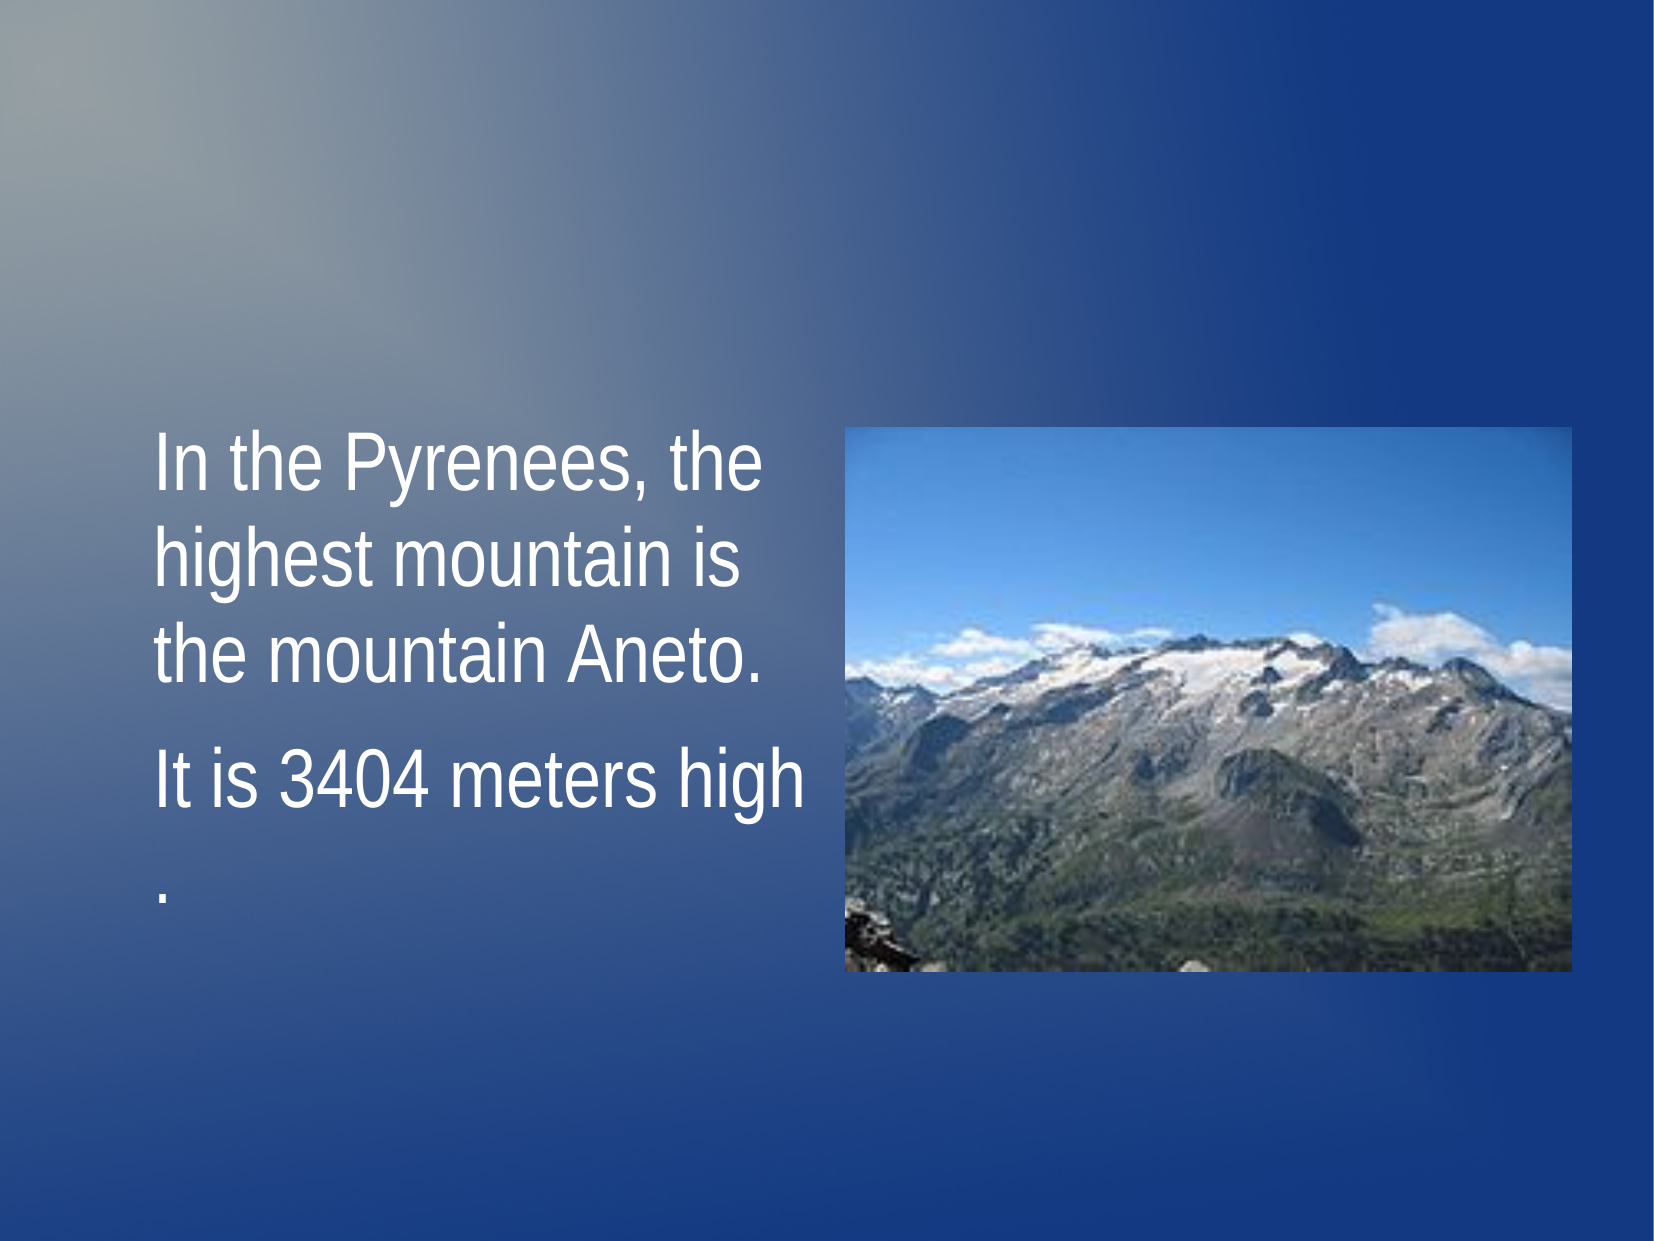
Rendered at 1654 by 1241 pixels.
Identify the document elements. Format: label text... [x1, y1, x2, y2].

picture [0, 0, 1654, 1241]
list In the Pyrenees, the highest mountain is the mountain Aneto. It is 3404 meters high . [82, 290, 809, 1241]
